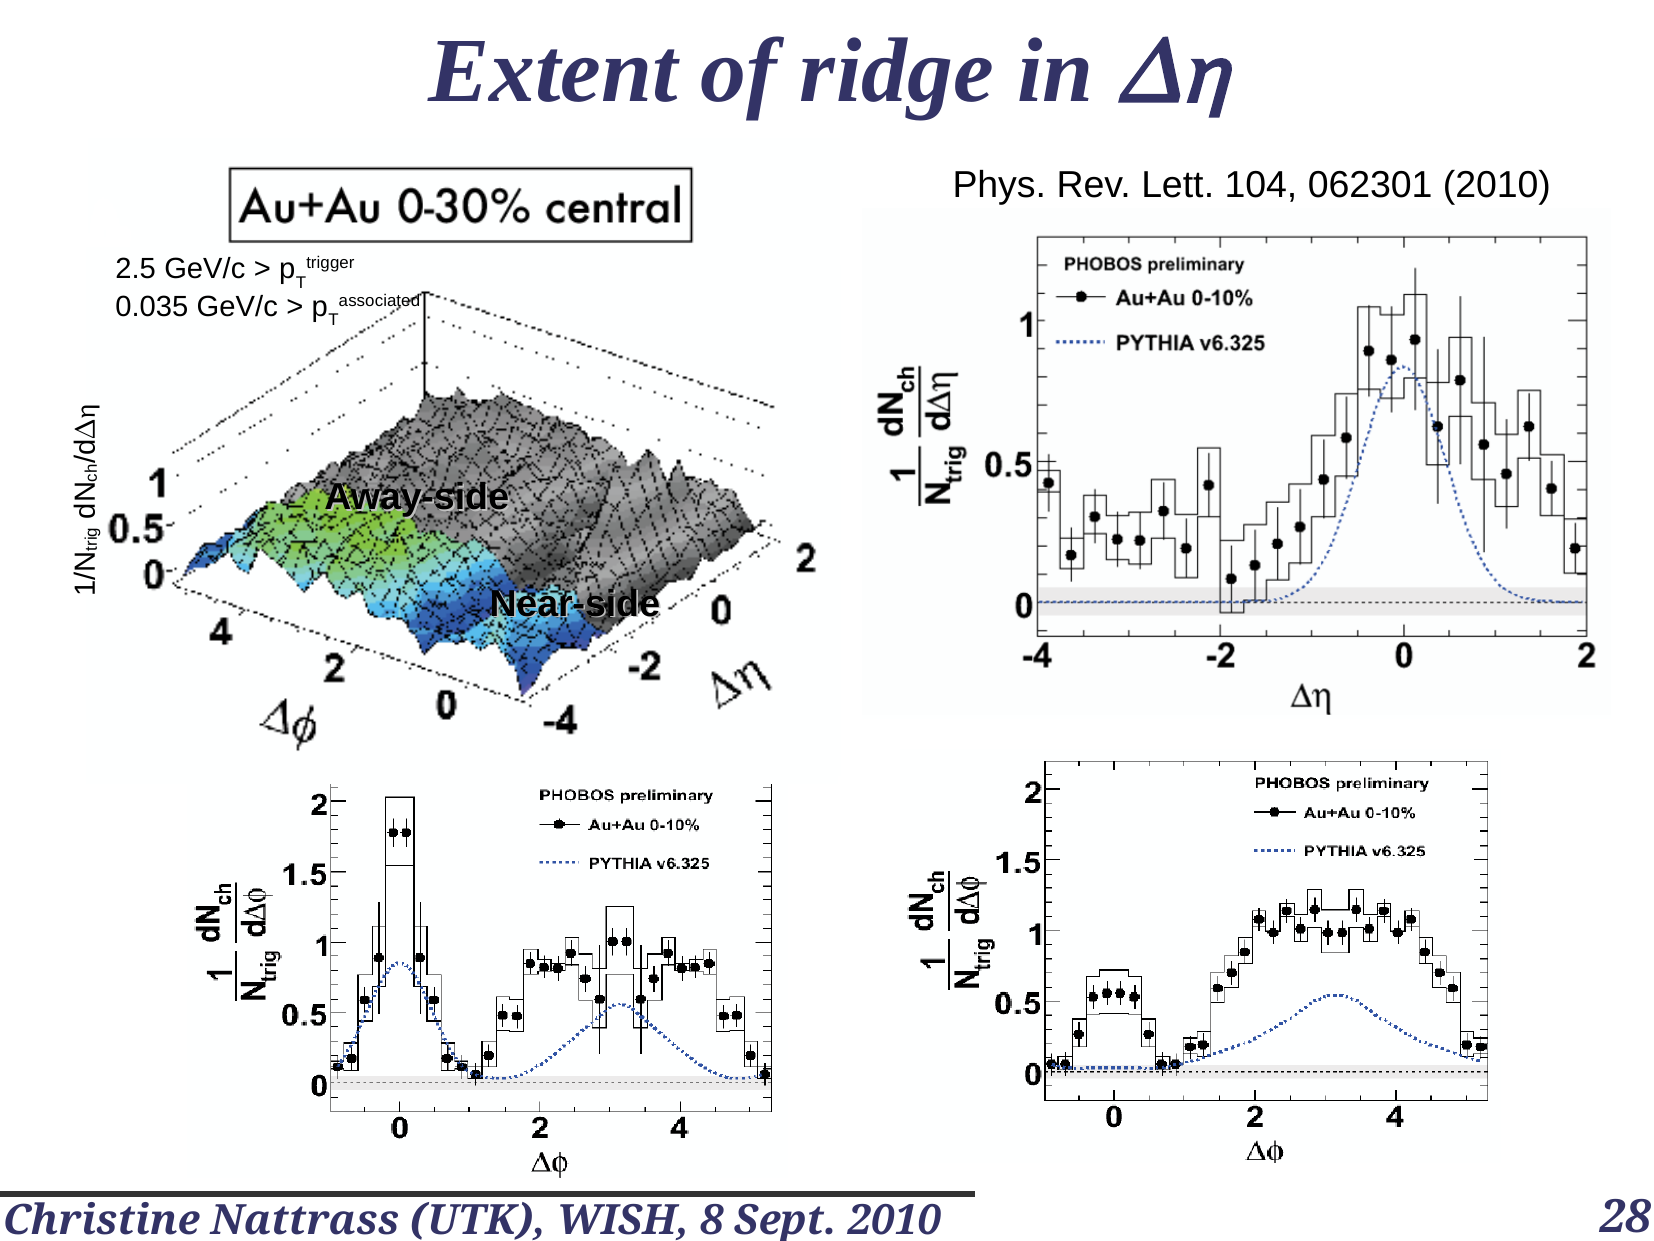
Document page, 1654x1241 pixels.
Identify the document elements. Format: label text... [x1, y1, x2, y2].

title Extent of ridge in  [82, 0, 1571, 174]
picture [862, 208, 1611, 719]
text_box 2.5 GeV/c > pTtrigger 0.035 GeV/c > pTassociated [100, 244, 561, 304]
picture [86, 138, 841, 1178]
picture [900, 749, 1501, 1163]
text_box 1/Ntrig dNch/d [60, 320, 119, 612]
text_box Away-side [309, 468, 524, 526]
text_box Near-side [474, 574, 676, 632]
text_box Phys. Rev. Lett. 104, 062301 (2010) [937, 155, 1613, 213]
